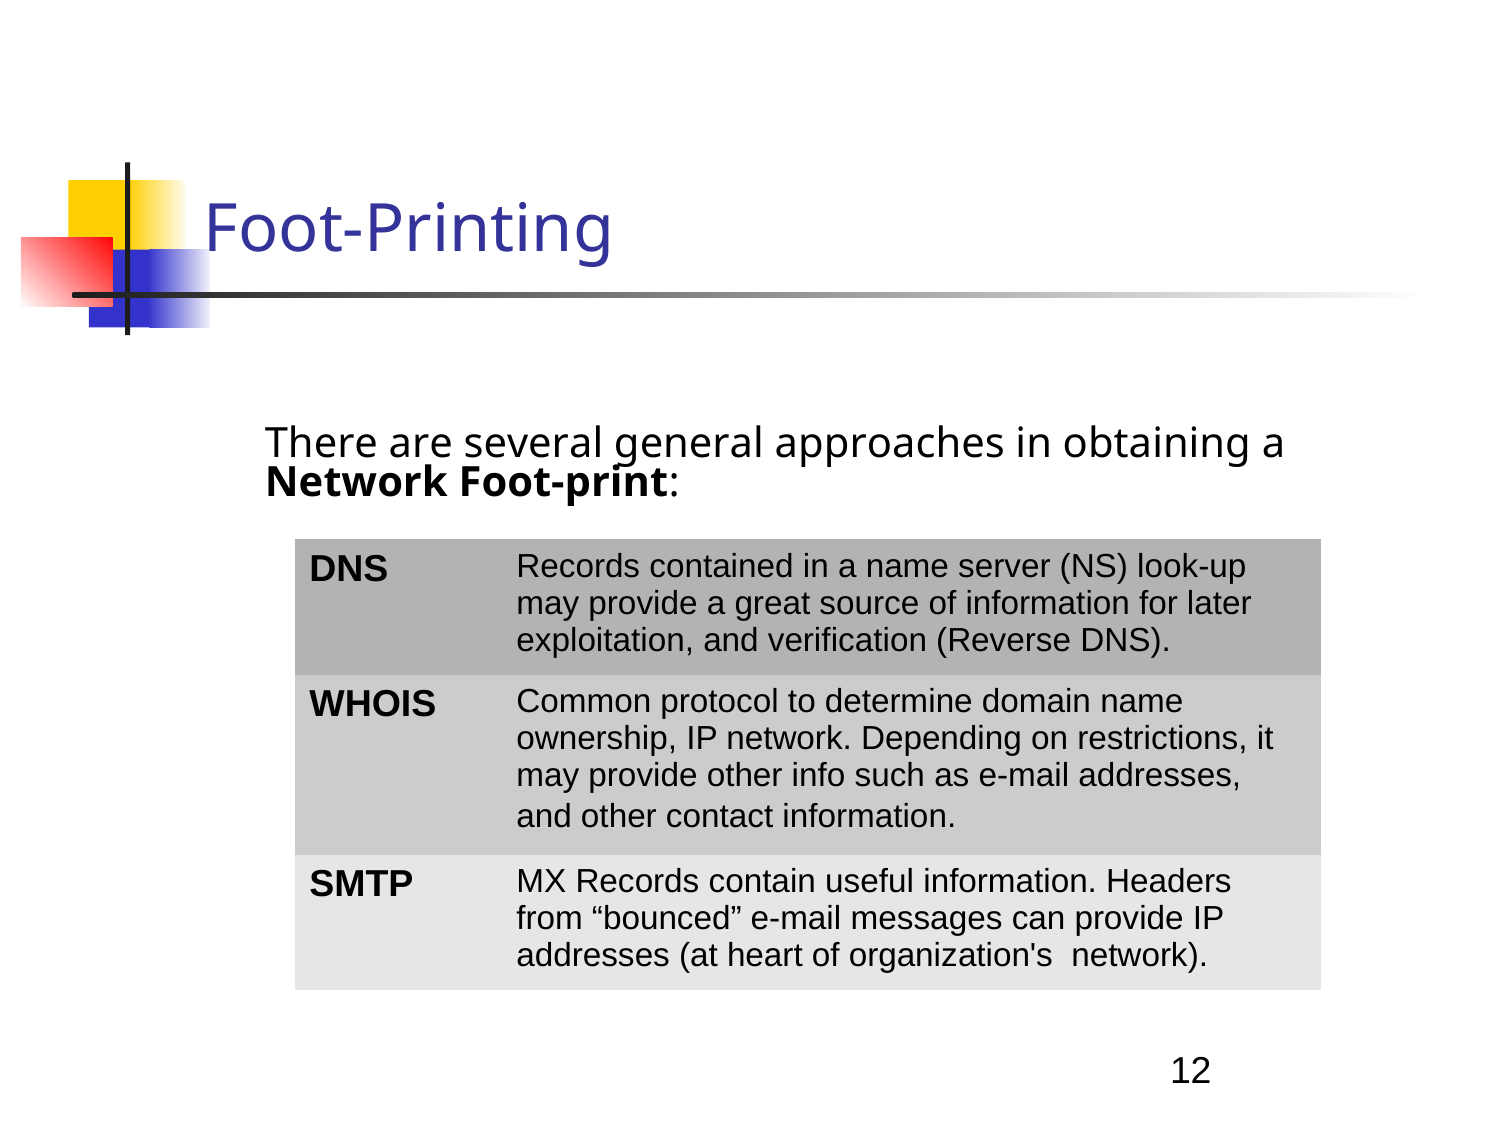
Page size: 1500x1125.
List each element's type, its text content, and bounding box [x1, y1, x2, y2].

table_cell Common protocol to determine domain name ownership, IP network. Depending on restrictions, it may provide other info such as e-mail addresses, and other contact information. [502, 675, 1321, 855]
title Foot-Printing [188, 35, 1468, 276]
table_cell WHOIS [295, 675, 502, 855]
table_cell MX Records contain useful information. Headers from “bounced” e-mail messages can provide IP addresses (at heart of organization's network). [502, 855, 1321, 990]
table_cell SMTP [295, 855, 502, 990]
table_header DNS [295, 539, 502, 675]
list There are several general approaches in obtaining a Network Foot-print: [193, 331, 1469, 1007]
table_header Records contained in a name server (NS) look-up may provide a great source of information for later exploitation, and verification (Reverse DNS). [502, 539, 1321, 675]
